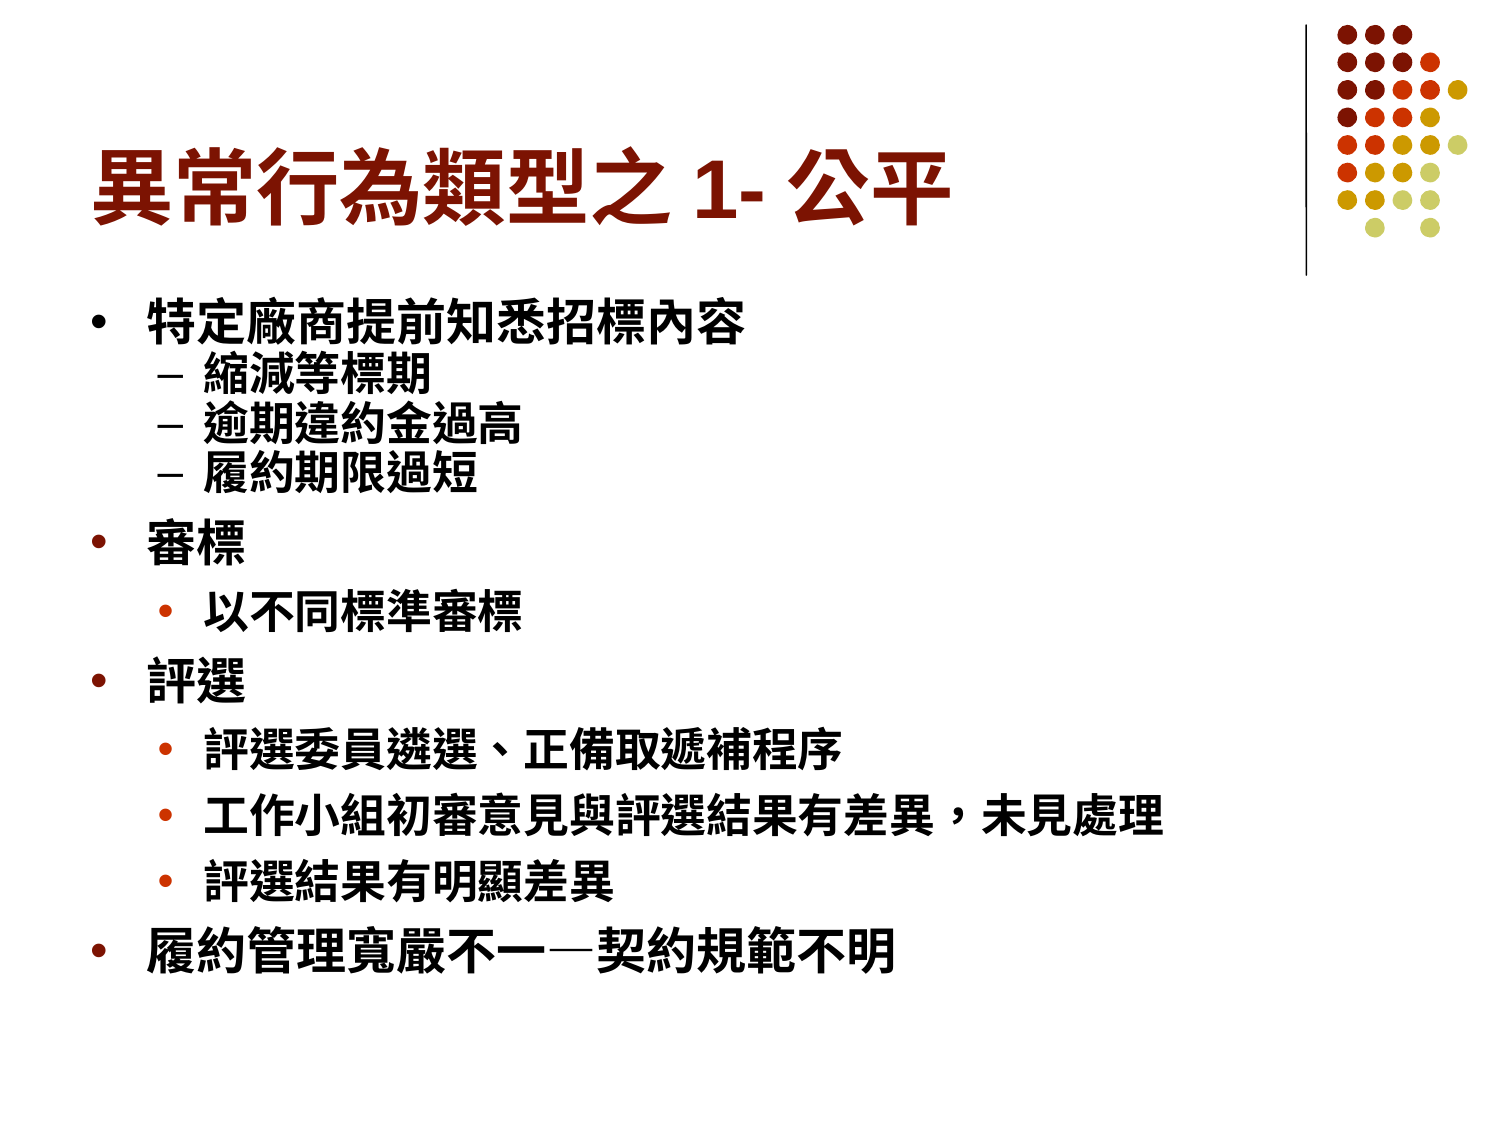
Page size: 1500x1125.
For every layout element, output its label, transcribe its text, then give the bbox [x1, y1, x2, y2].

list 特定廠商提前知悉招標內容 縮減等標期 逾期違約金過高 履約期限過短 審標 以不同標準審標 評選 評選委員遴選、正備取遞補程序 工作小組初審意見與評選結果有差異，未見處理 評選結果有明顯差異 履約管理寬嚴不一—契約規範不明 [75, 282, 1426, 1006]
title 異常行為類型之1-公平 [74, 20, 1313, 233]
